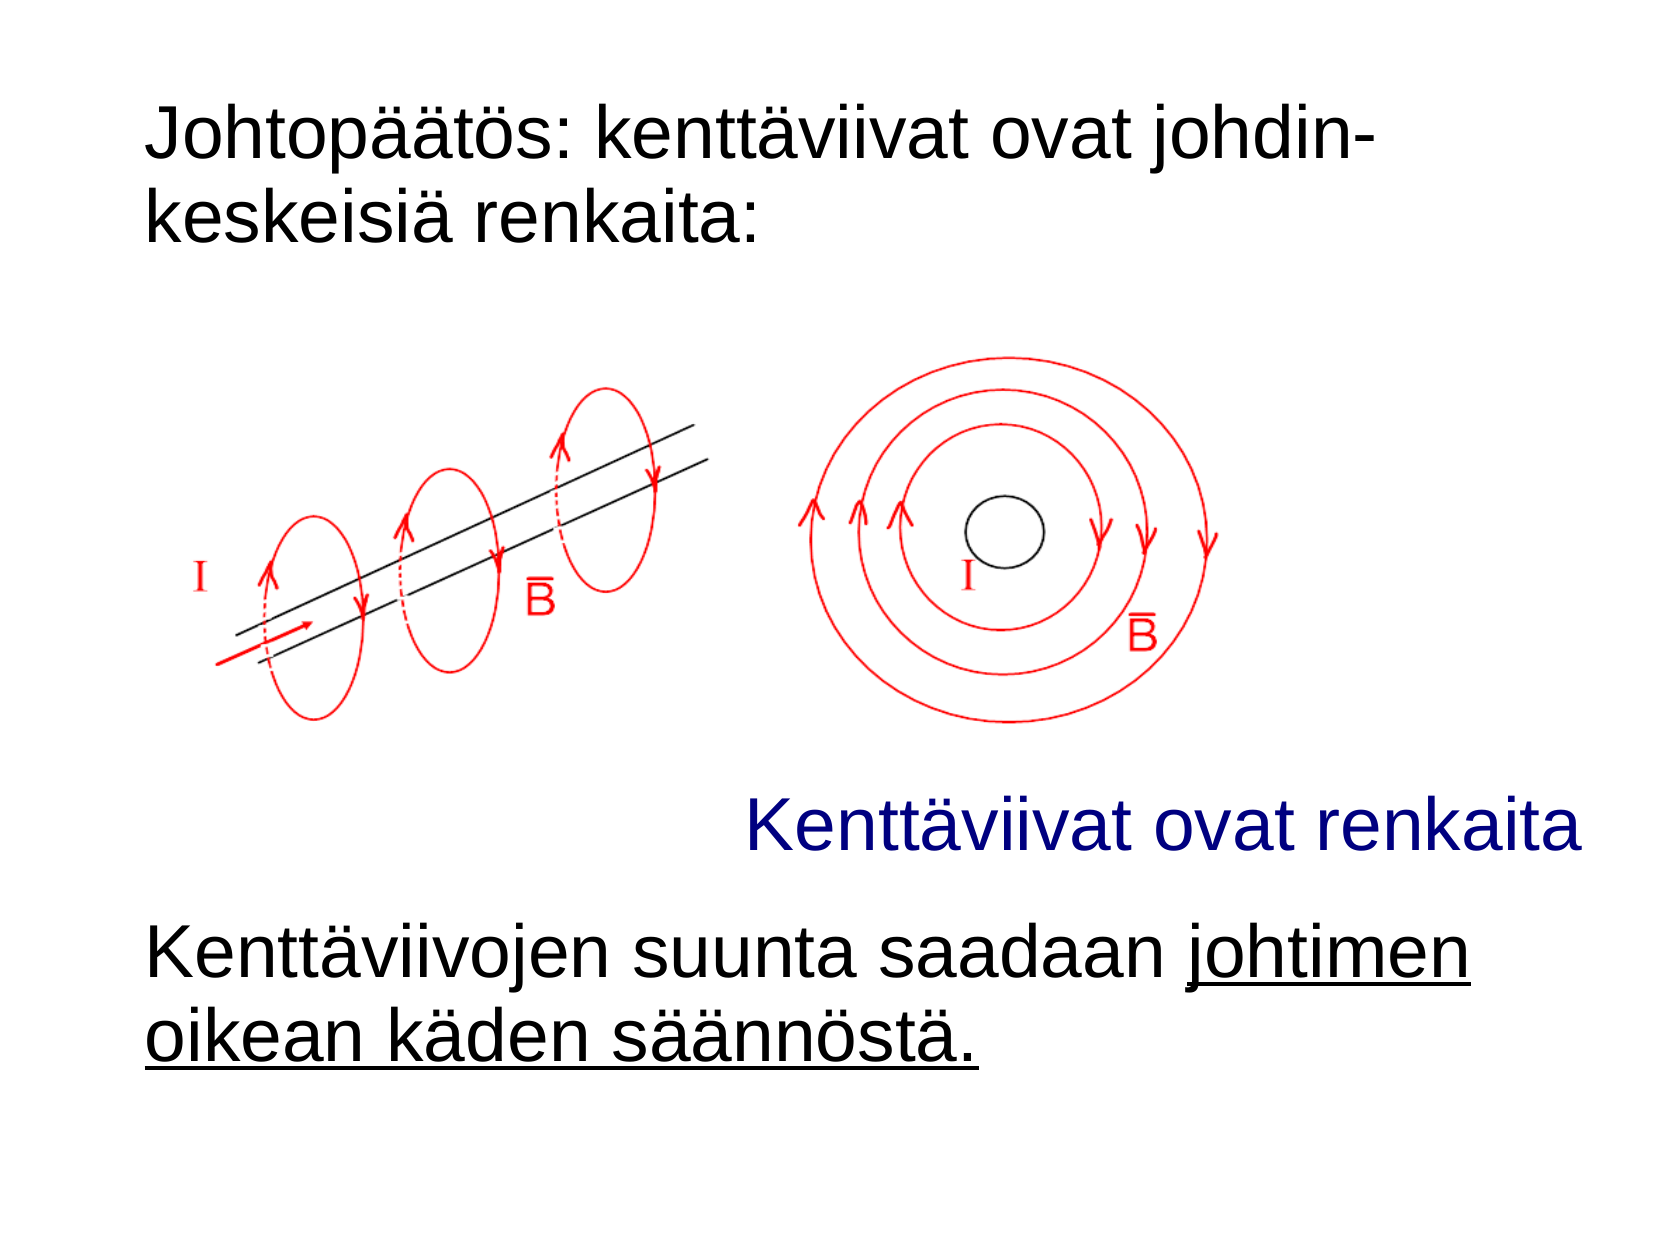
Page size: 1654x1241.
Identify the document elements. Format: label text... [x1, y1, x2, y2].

text_box Kenttäviivat ovat renkaita [730, 775, 1619, 875]
picture [142, 300, 1276, 756]
text_box Johtopäätös: kenttäviivat ovat johdin-keskeisiä renkaita: [129, 82, 1571, 272]
text_box Kenttäviivojen suunta saadaan johtimen oikean käden säännöstä. [129, 902, 1566, 1170]
